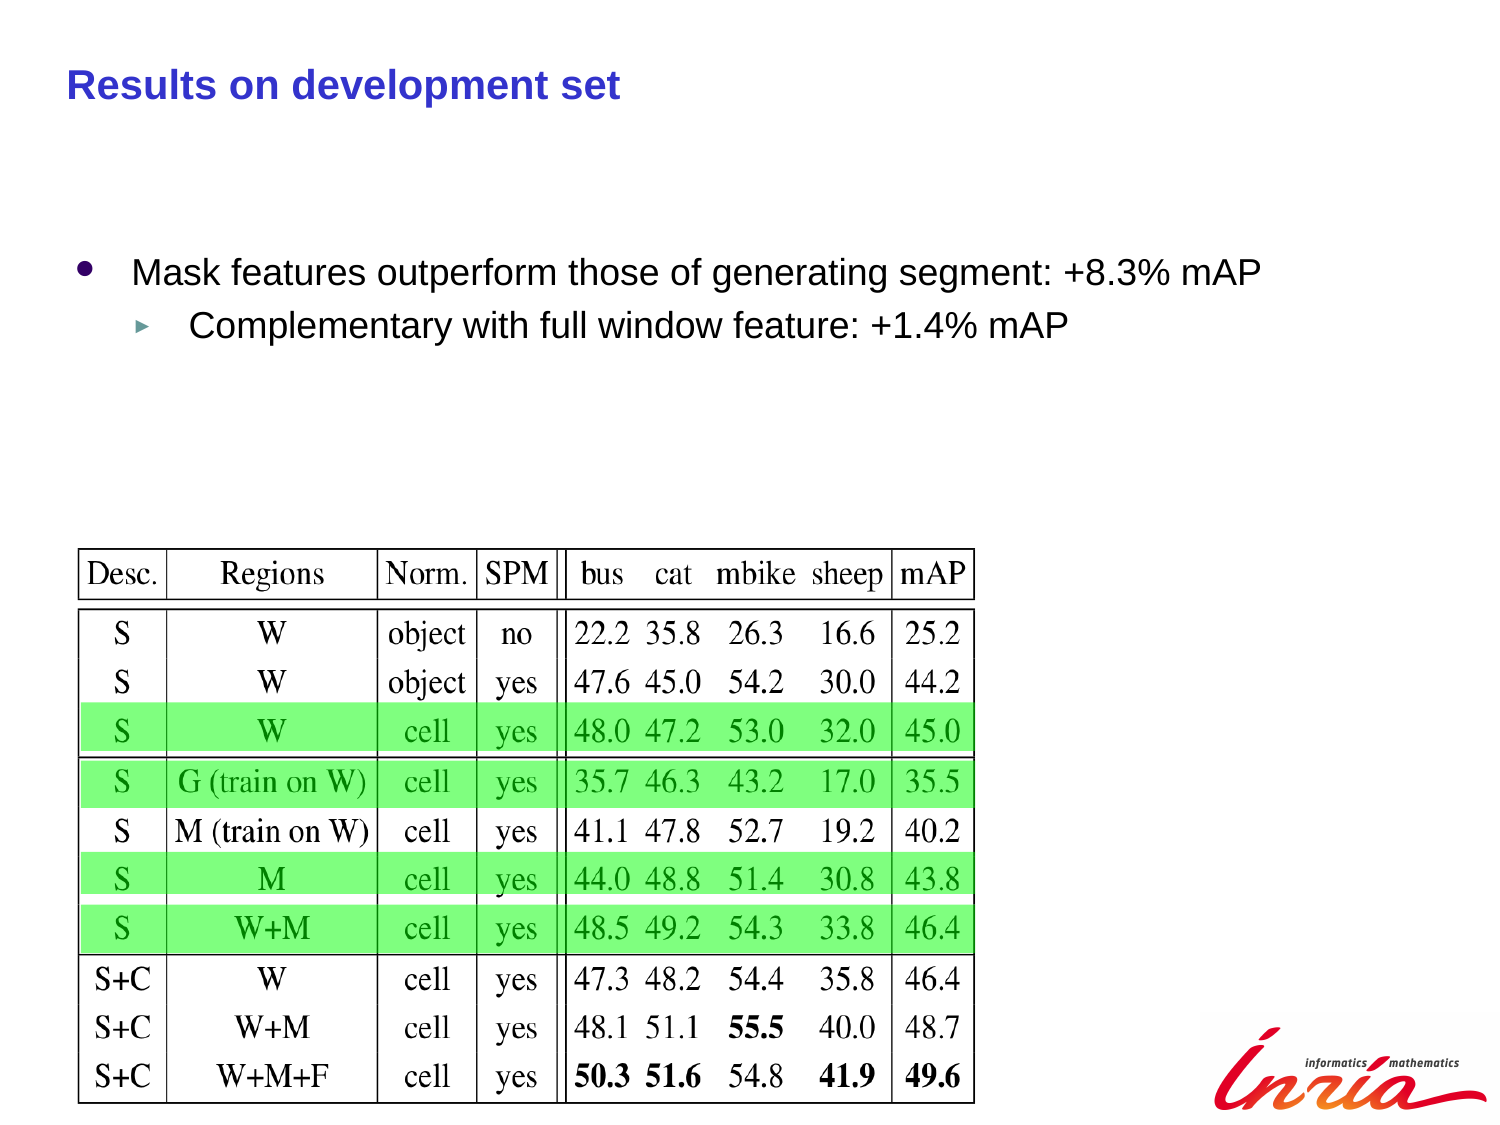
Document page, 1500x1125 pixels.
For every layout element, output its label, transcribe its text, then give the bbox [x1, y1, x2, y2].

list Mask features outperform those of generating segment: +8.3% mAP Complementary with full window feature: +1.4% mAP [75, 178, 1425, 971]
title Results on development set [51, 46, 1459, 123]
text_box [80, 851, 976, 894]
picture [75, 971, 976, 1105]
picture [1200, 1012, 1500, 1125]
text_box [80, 760, 976, 808]
text_box [80, 904, 976, 954]
text_box [80, 702, 976, 751]
